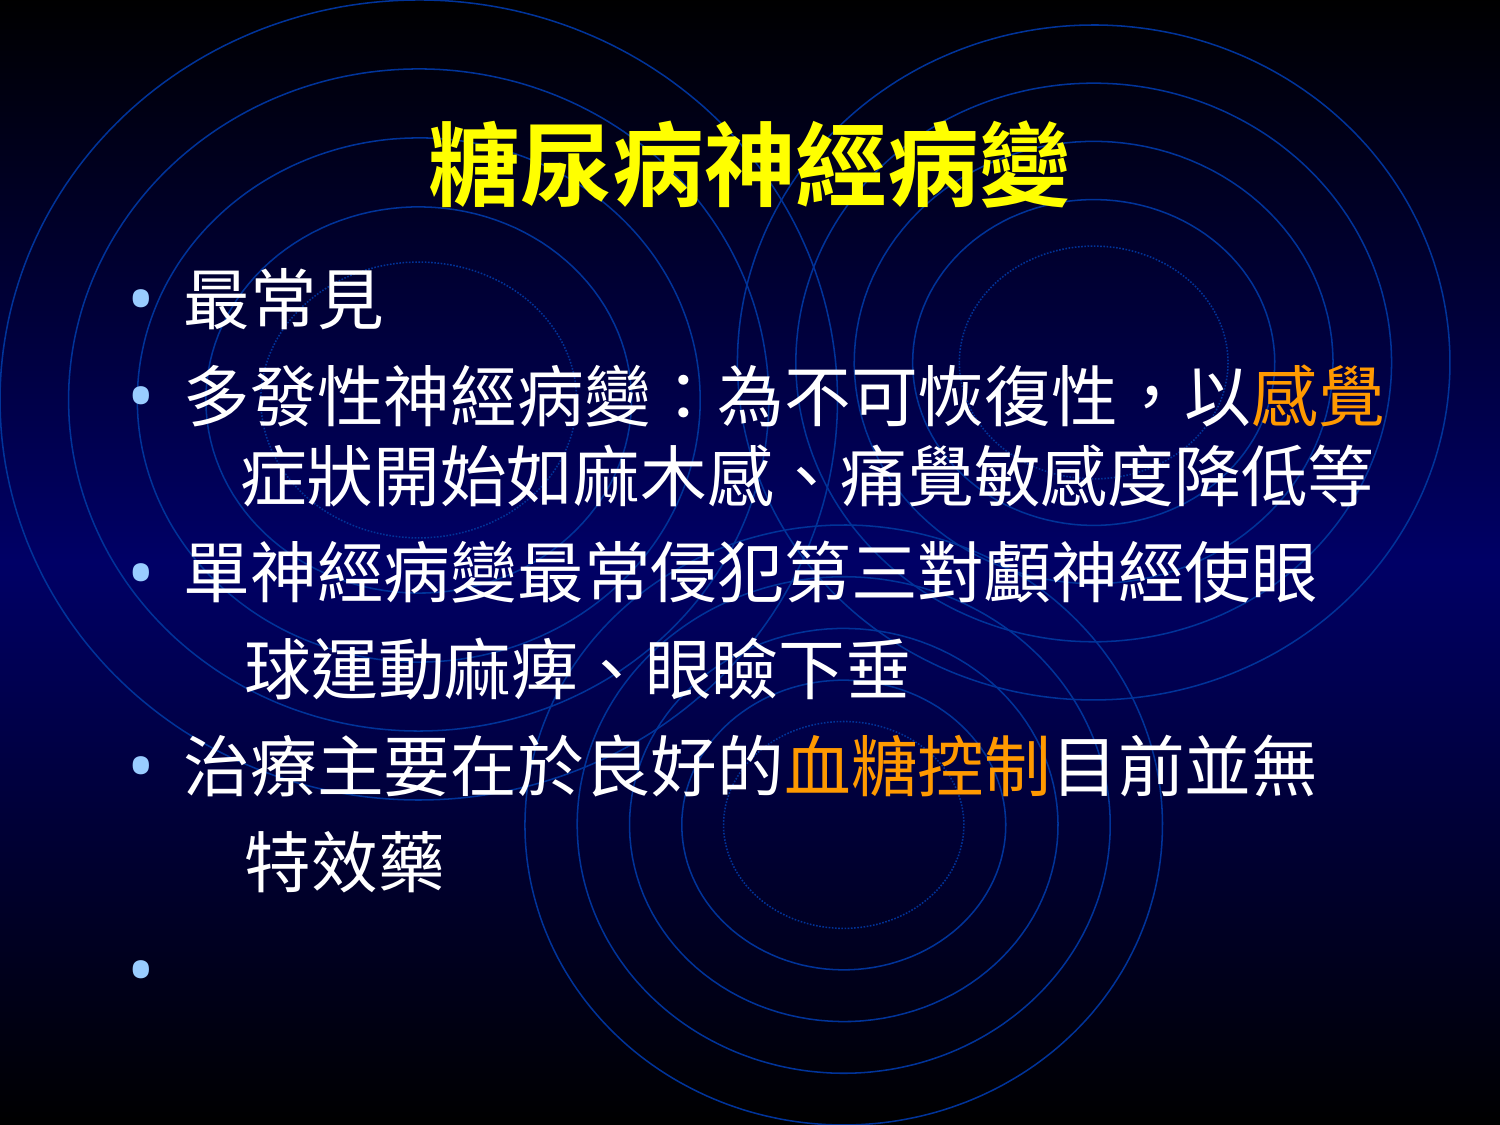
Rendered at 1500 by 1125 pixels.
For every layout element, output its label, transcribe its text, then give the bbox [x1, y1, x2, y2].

title 糖尿病神經病變 [112, 99, 1388, 225]
list 最常見 多發性神經病變：為不可恢復性，以感覺症狀開始如麻木感、痛覺敏感度降低等 單神經病變最常侵犯第三對顱神經使眼 球運動麻痺、眼瞼下垂 治療主要在於良好的血糖控制目前並無 特效藥 [112, 249, 1438, 1000]
